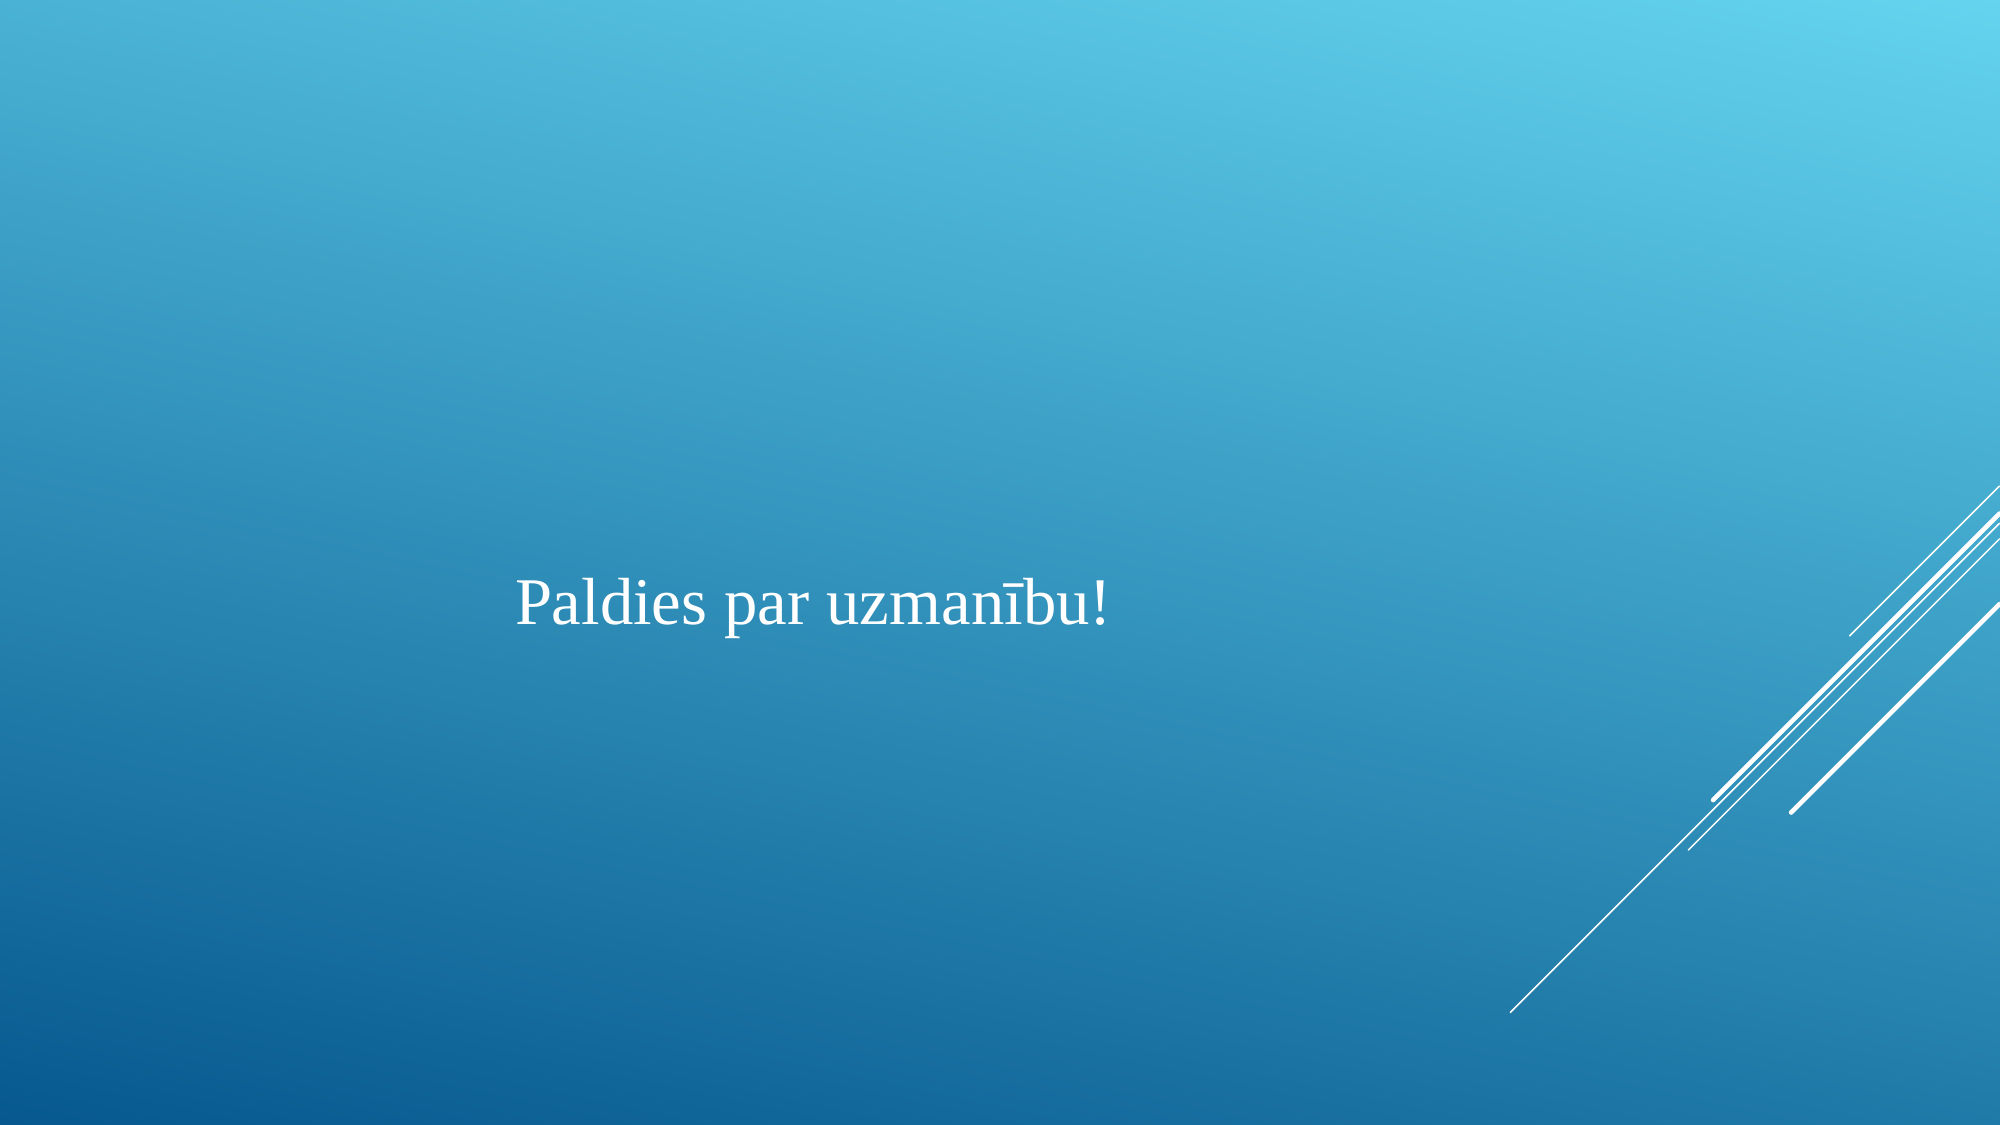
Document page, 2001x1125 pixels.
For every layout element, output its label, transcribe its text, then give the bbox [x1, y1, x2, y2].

text_box Paldies par uzmanību! [500, 499, 1447, 646]
